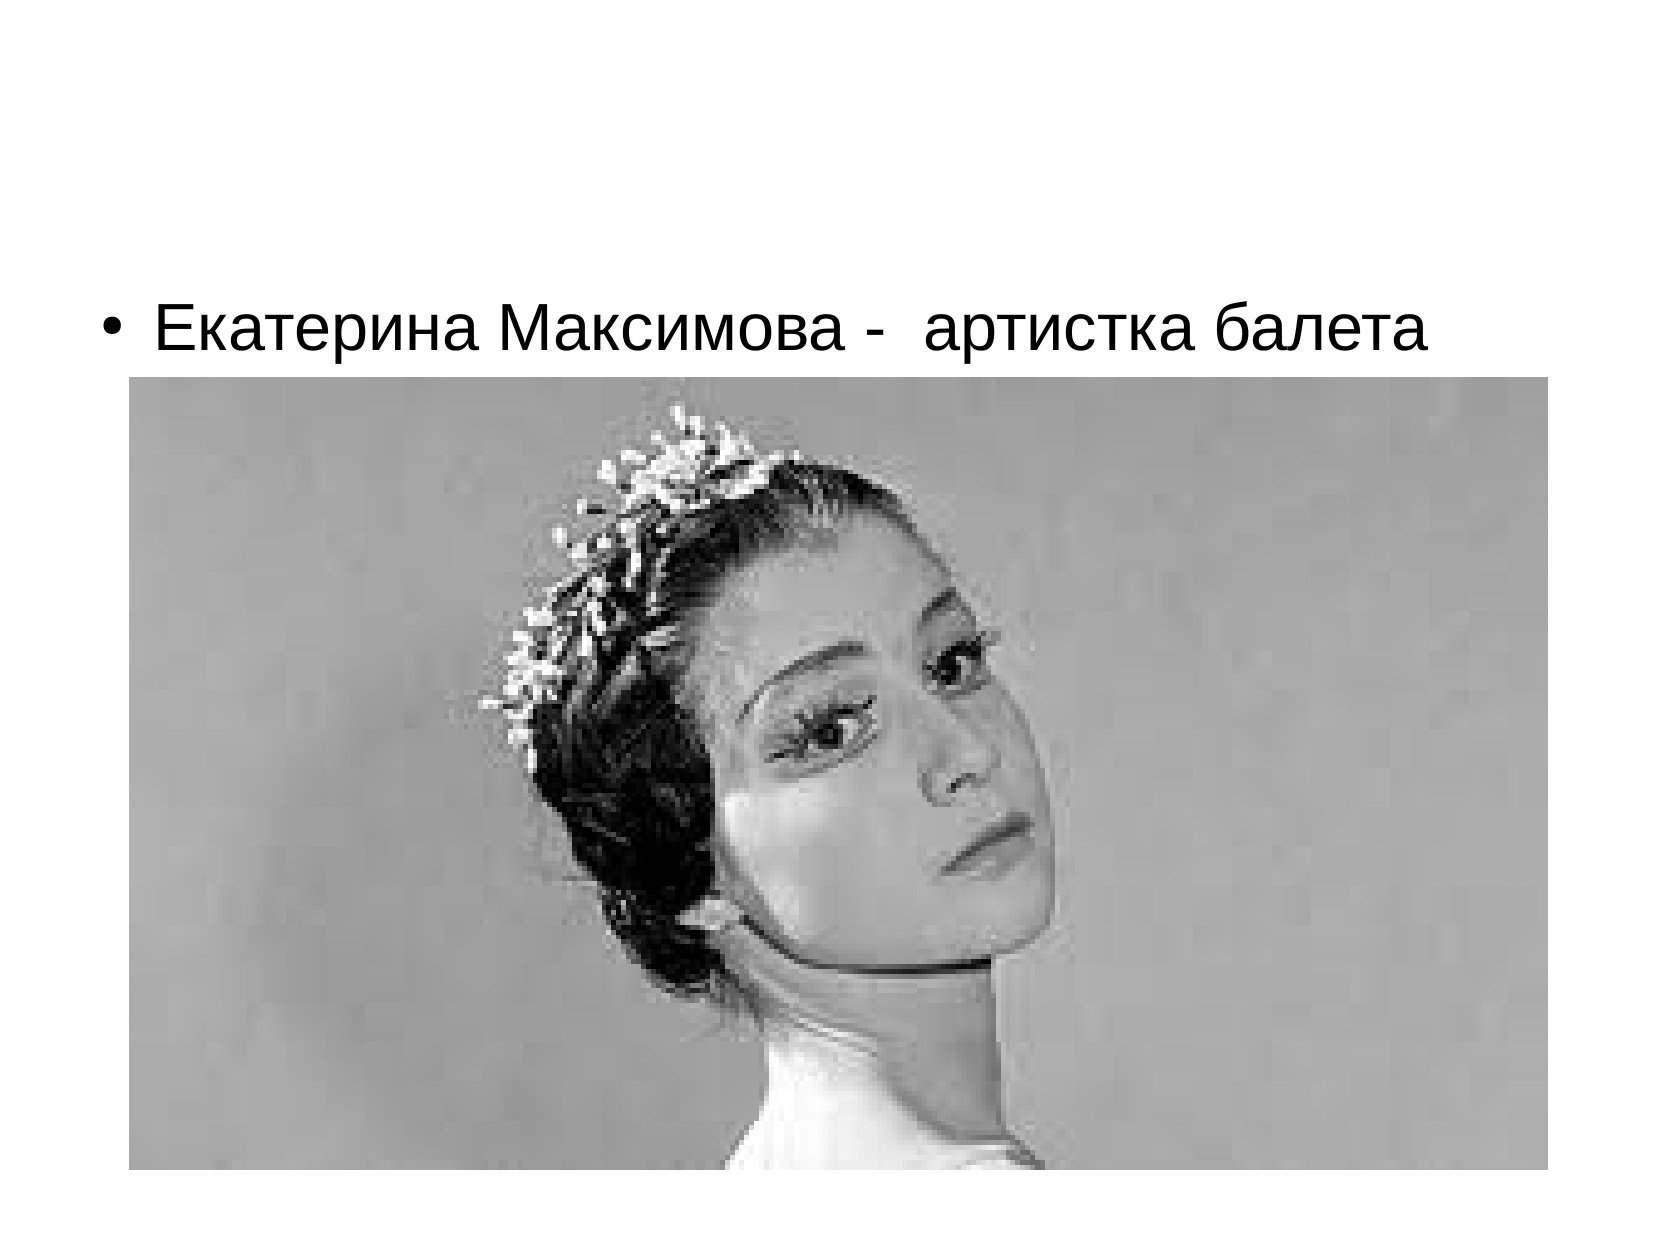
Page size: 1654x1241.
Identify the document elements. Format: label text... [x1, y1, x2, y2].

picture [129, 377, 1548, 1170]
list Екатерина Максимова - артистка балета [82, 290, 1571, 1109]
